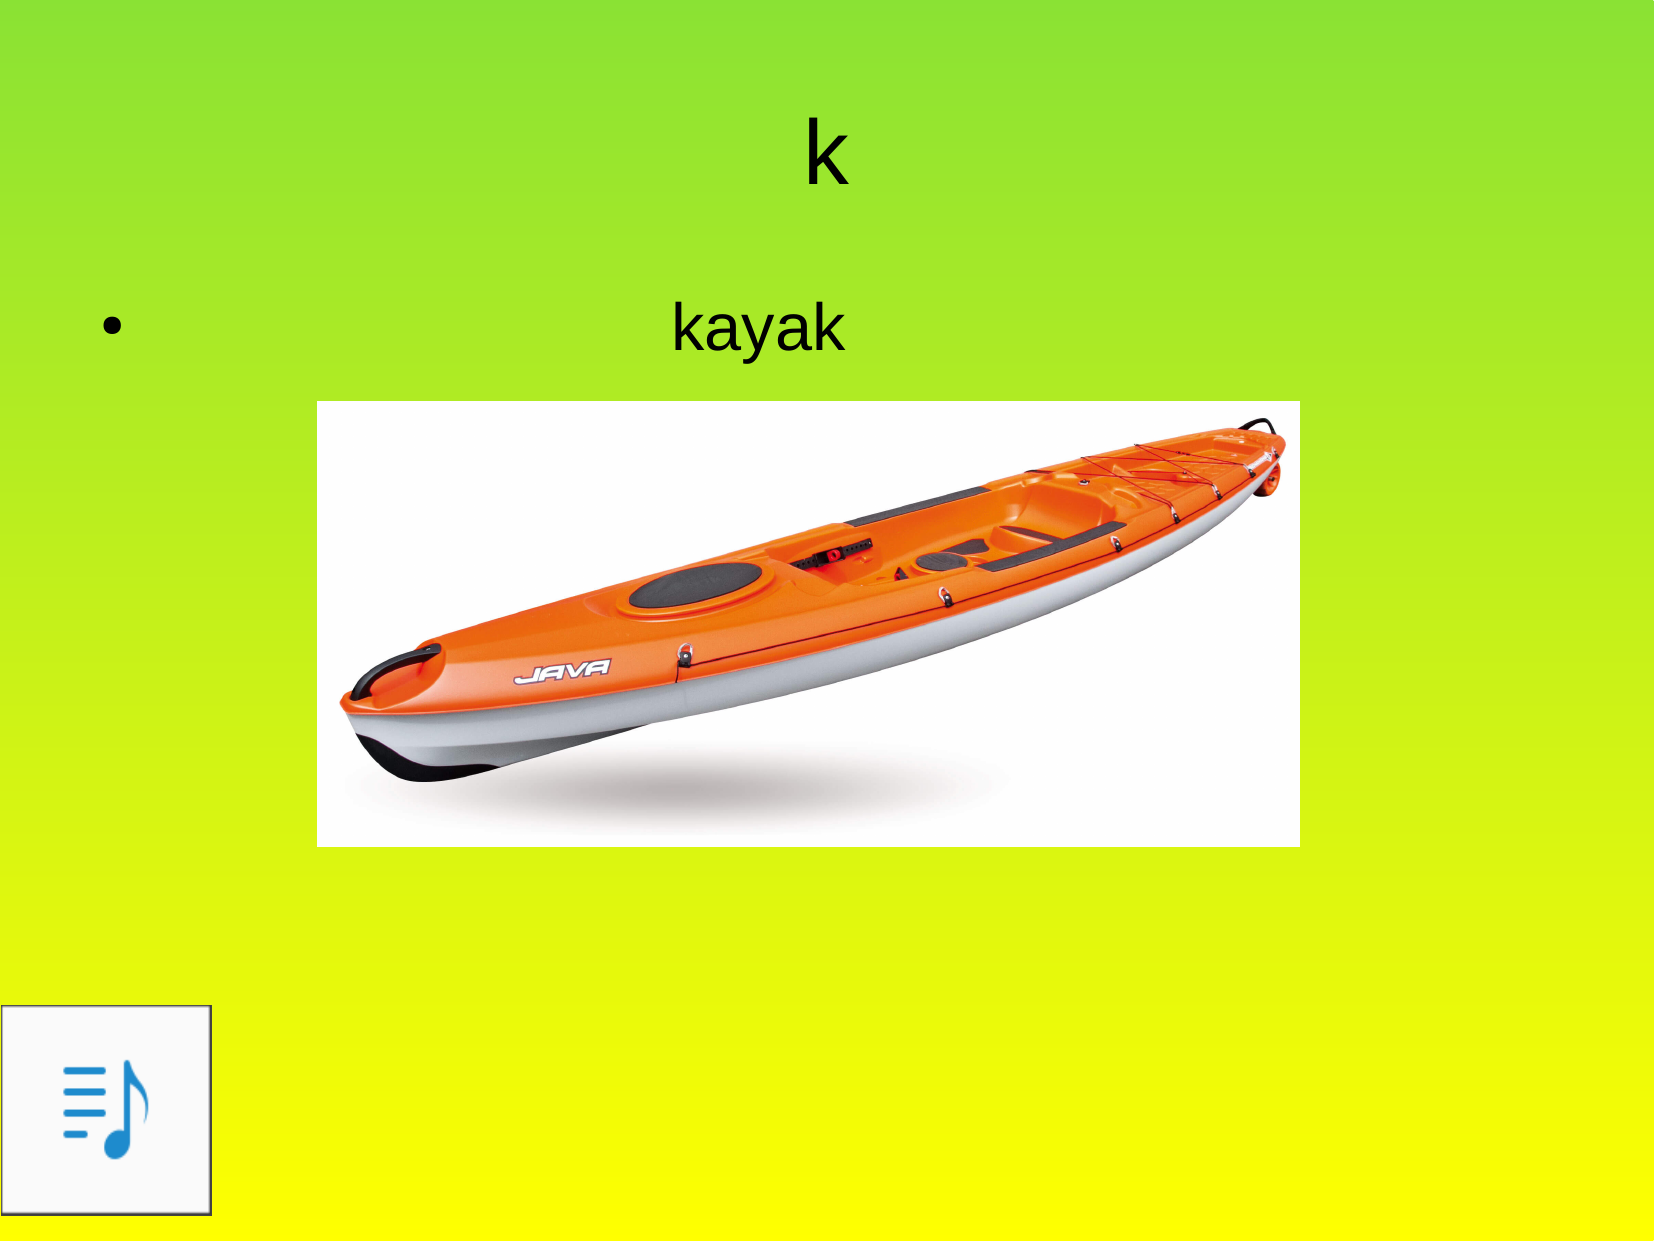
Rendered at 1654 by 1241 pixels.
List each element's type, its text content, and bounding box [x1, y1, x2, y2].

title k [82, 49, 1571, 257]
picture [317, 401, 1300, 847]
text_box [0, 1003, 213, 1217]
list kayak [82, 290, 1571, 1010]
